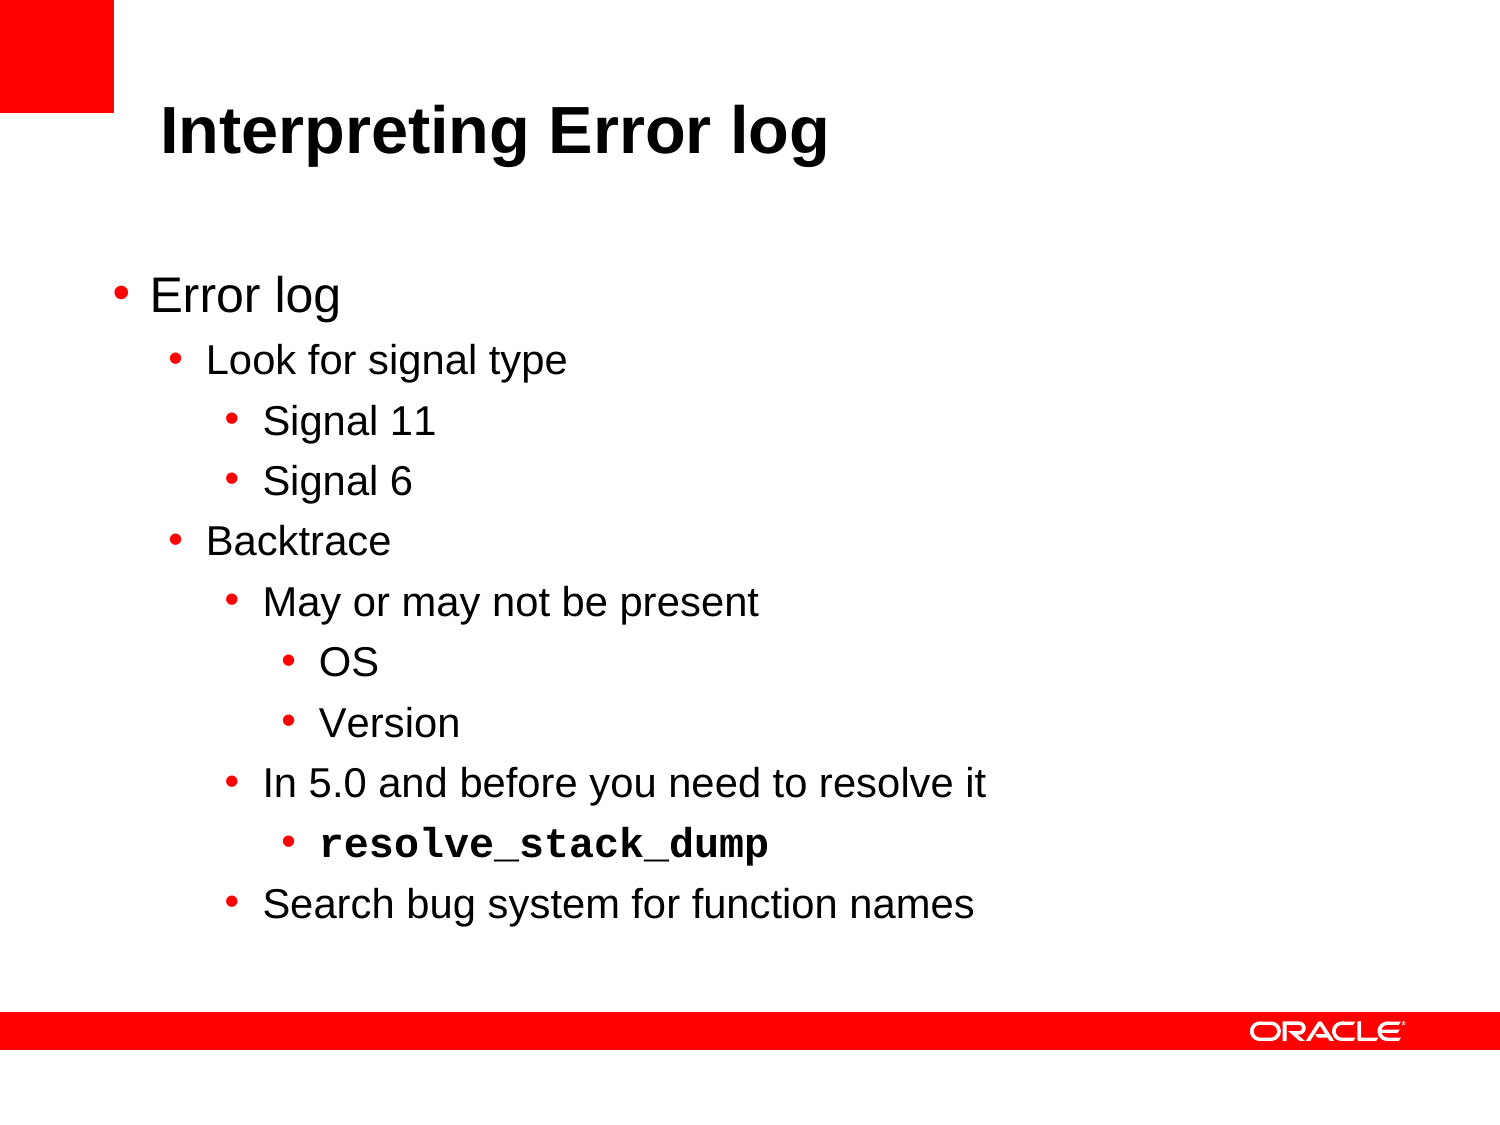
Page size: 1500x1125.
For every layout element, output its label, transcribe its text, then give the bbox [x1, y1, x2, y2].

picture [0, 1012, 1500, 1050]
title Interpreting Error log [145, 49, 1390, 205]
picture [0, 0, 114, 113]
list Error log Look for signal type Signal 11 Signal 6 Backtrace May or may not be present OS Version In 5.0 and before you need to resolve it resolve_stack_dump Search bug system for function names [112, 262, 1349, 975]
